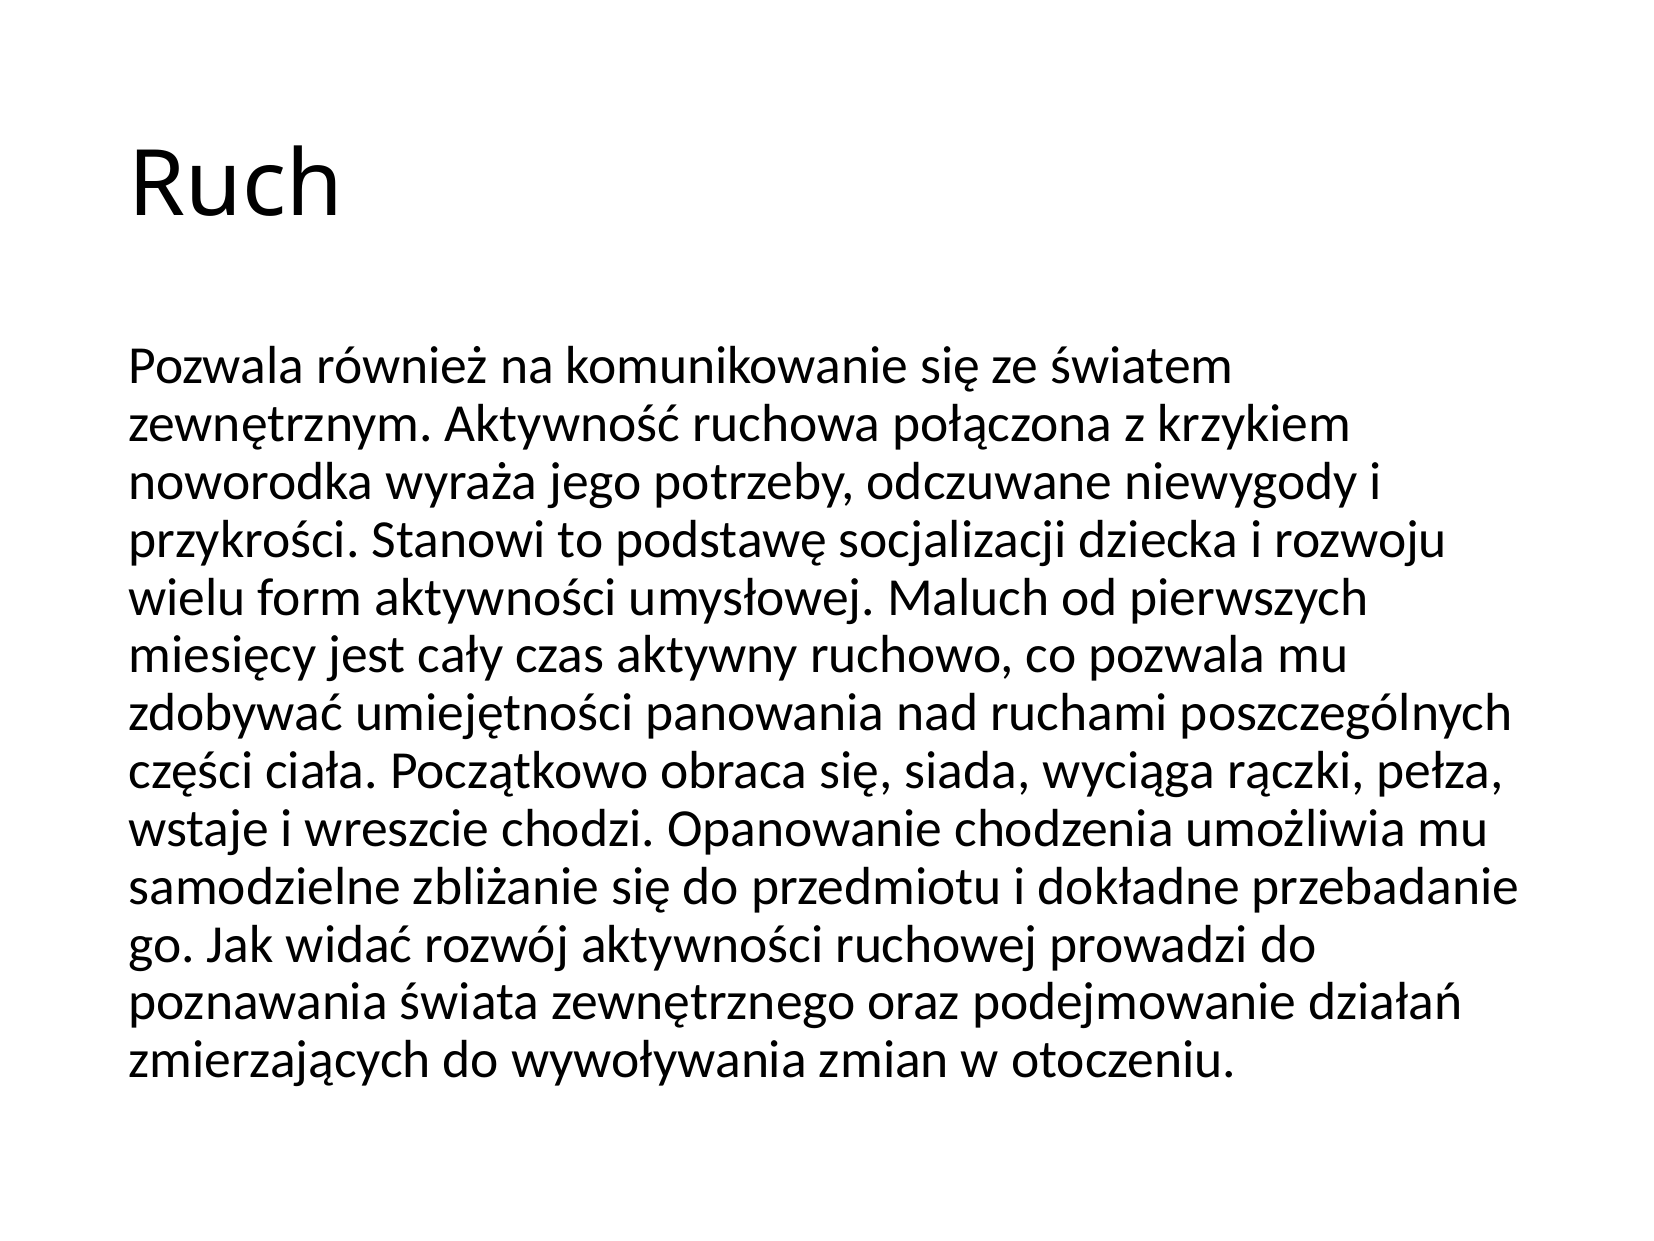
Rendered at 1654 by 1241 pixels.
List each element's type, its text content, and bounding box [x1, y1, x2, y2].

list Pozwala również na komunikowanie się ze światem zewnętrznym. Aktywność ruchowa połączona z krzykiem noworodka wyraża jego potrzeby, odczuwane niewygody i przykrości. Stanowi to podstawę socjalizacji dziecka i rozwoju wielu form aktywności umysłowej. Maluch od pierwszych miesięcy jest cały czas aktywny ruchowo, co pozwala mu zdobywać umiejętności panowania nad ruchami poszczególnych części ciała. Początkowo obraca się, siada, wyciąga rączki, pełza, wstaje i wreszcie chodzi. Opanowanie chodzenia umożliwia mu samodzielne zbliżanie się do przedmiotu i dokładne przebadanie go. Jak widać rozwój aktywności ruchowej prowadzi do poznawania świata zewnętrznego oraz podejmowanie działań zmierzających do wywoływania zmian w otoczeniu. [113, 330, 1540, 1117]
title Ruch [113, 65, 1540, 306]
